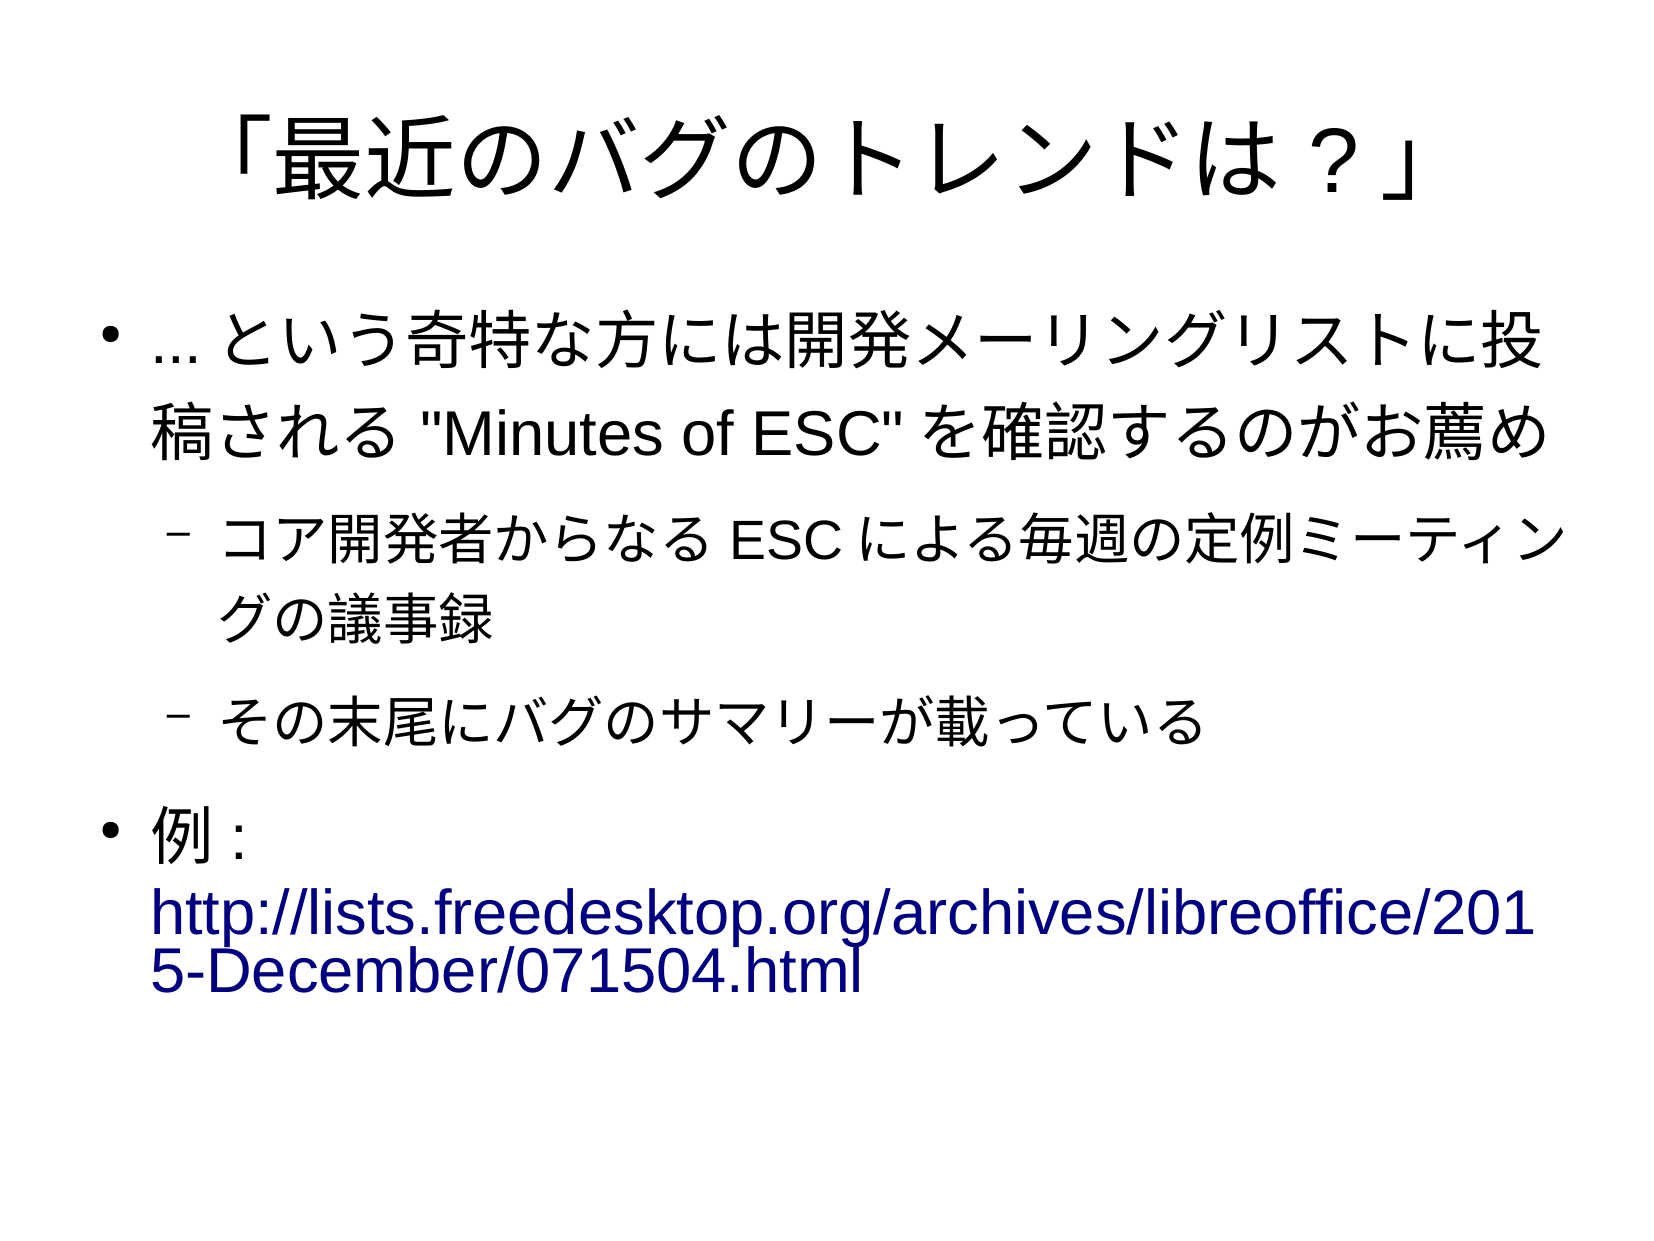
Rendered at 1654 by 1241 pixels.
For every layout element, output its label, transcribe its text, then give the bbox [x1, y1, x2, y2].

title 「最近のバグのトレンドは?」 [82, 32, 1571, 274]
list ...という奇特な方には開発メーリングリストに投稿される"Minutes of ESC"を確認するのがお薦め コア開発者からなるESCによる毎週の定例ミーティングの議事録 その末尾にバグのサマリーが載っている 例: http://lists.freedesktop.org/archives/libreoffice/2015-December/071504.html [82, 290, 1571, 1010]
